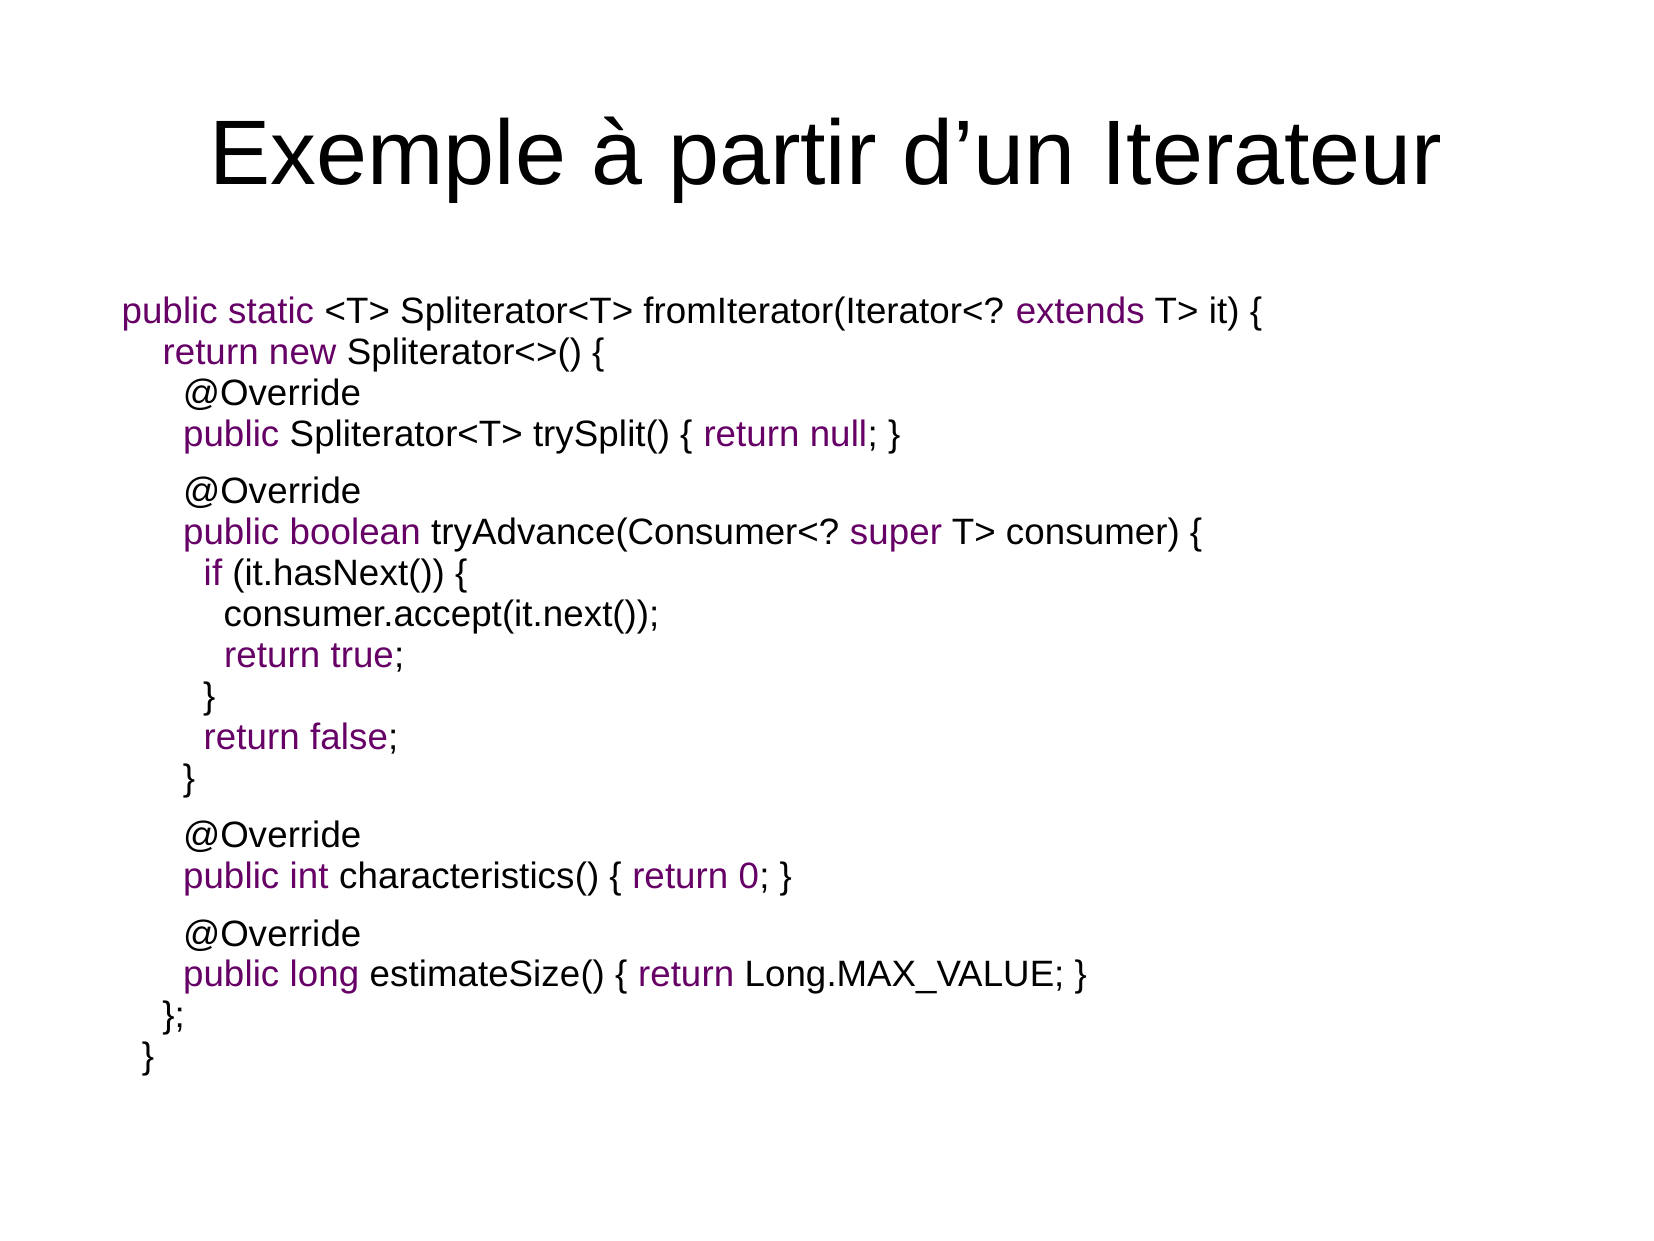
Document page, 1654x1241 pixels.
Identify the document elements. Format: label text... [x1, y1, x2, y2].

list public static <T> Spliterator<T> fromIterator(Iterator<? extends T> it) { return new Spliterator<>() { @Override public Spliterator<T> trySplit() { return null; } @Override public boolean tryAdvance(Consumer<? super T> consumer) { if (it.hasNext()) { consumer.accept(it.next()); return true; } return false; } @Override public int characteristics() { return 0; } @Override public long estimateSize() { return Long.MAX_VALUE; } }; } [82, 290, 1571, 1171]
title Exemple à partir d’un Iterateur [82, 49, 1571, 257]
